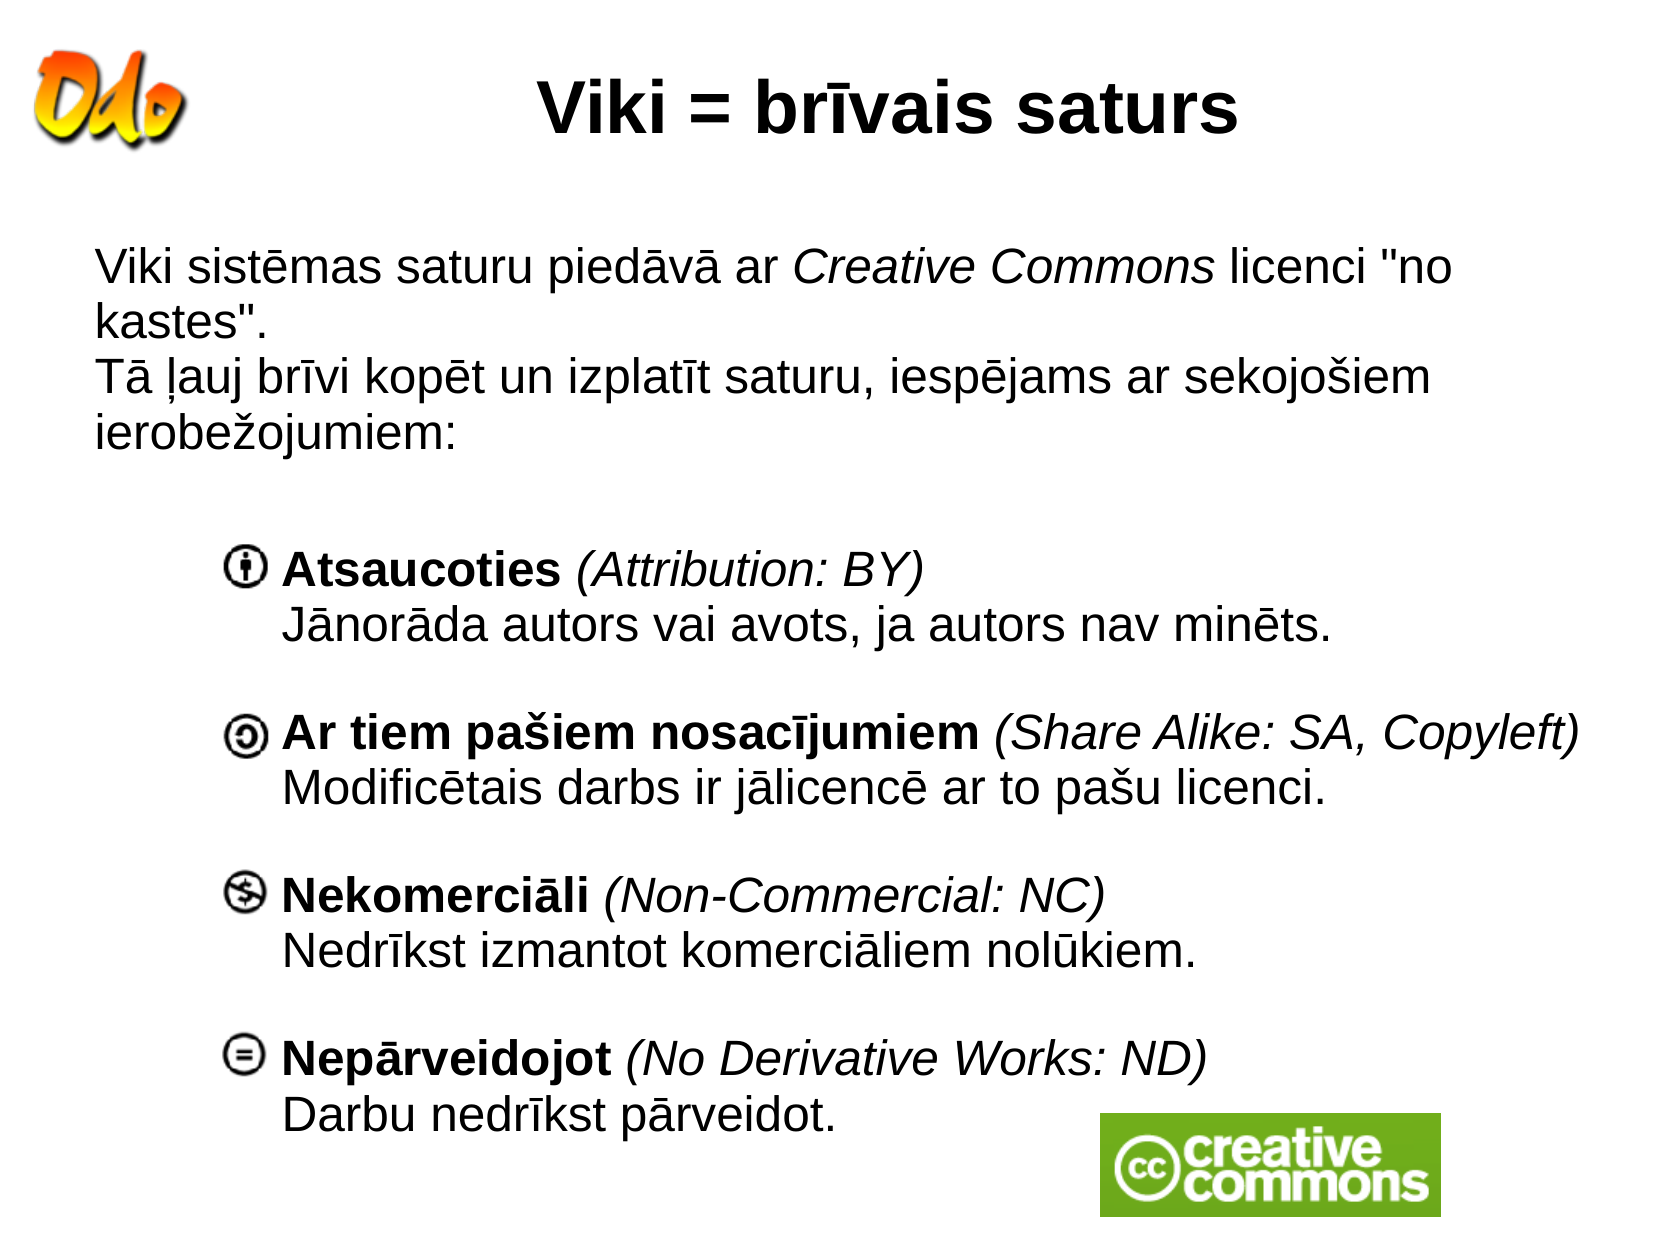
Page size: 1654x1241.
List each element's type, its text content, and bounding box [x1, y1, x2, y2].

list Viki sistēmas saturu piedāvā ar Creative Commons licenci "no kastes". Tā ļauj brīvi kopēt un izplatīt saturu, iespējams ar sekojošiem ierobežojumiem: Atsaucoties (Attribution: BY) Jānorāda autors vai avots, ja autors nav minēts. Ar tiem pašiem nosacījumiem (Share Alike: SA, Copyleft) Modificētais darbs ir jālicencē ar to pašu licenci. Nekomerciāli (Non-Commercial: NC) Nedrīkst izmantot komerciāliem nolūkiem. Nepārveidojot (No Derivative Works: ND) Darbu nedrīkst pārveidot. [94, 238, 1583, 1193]
picture [219, 859, 272, 922]
picture [218, 708, 273, 762]
picture [1100, 1113, 1441, 1217]
title Viki = brīvais saturs [206, 49, 1571, 166]
picture [218, 537, 274, 593]
picture [27, 34, 195, 160]
picture [218, 1026, 274, 1081]
